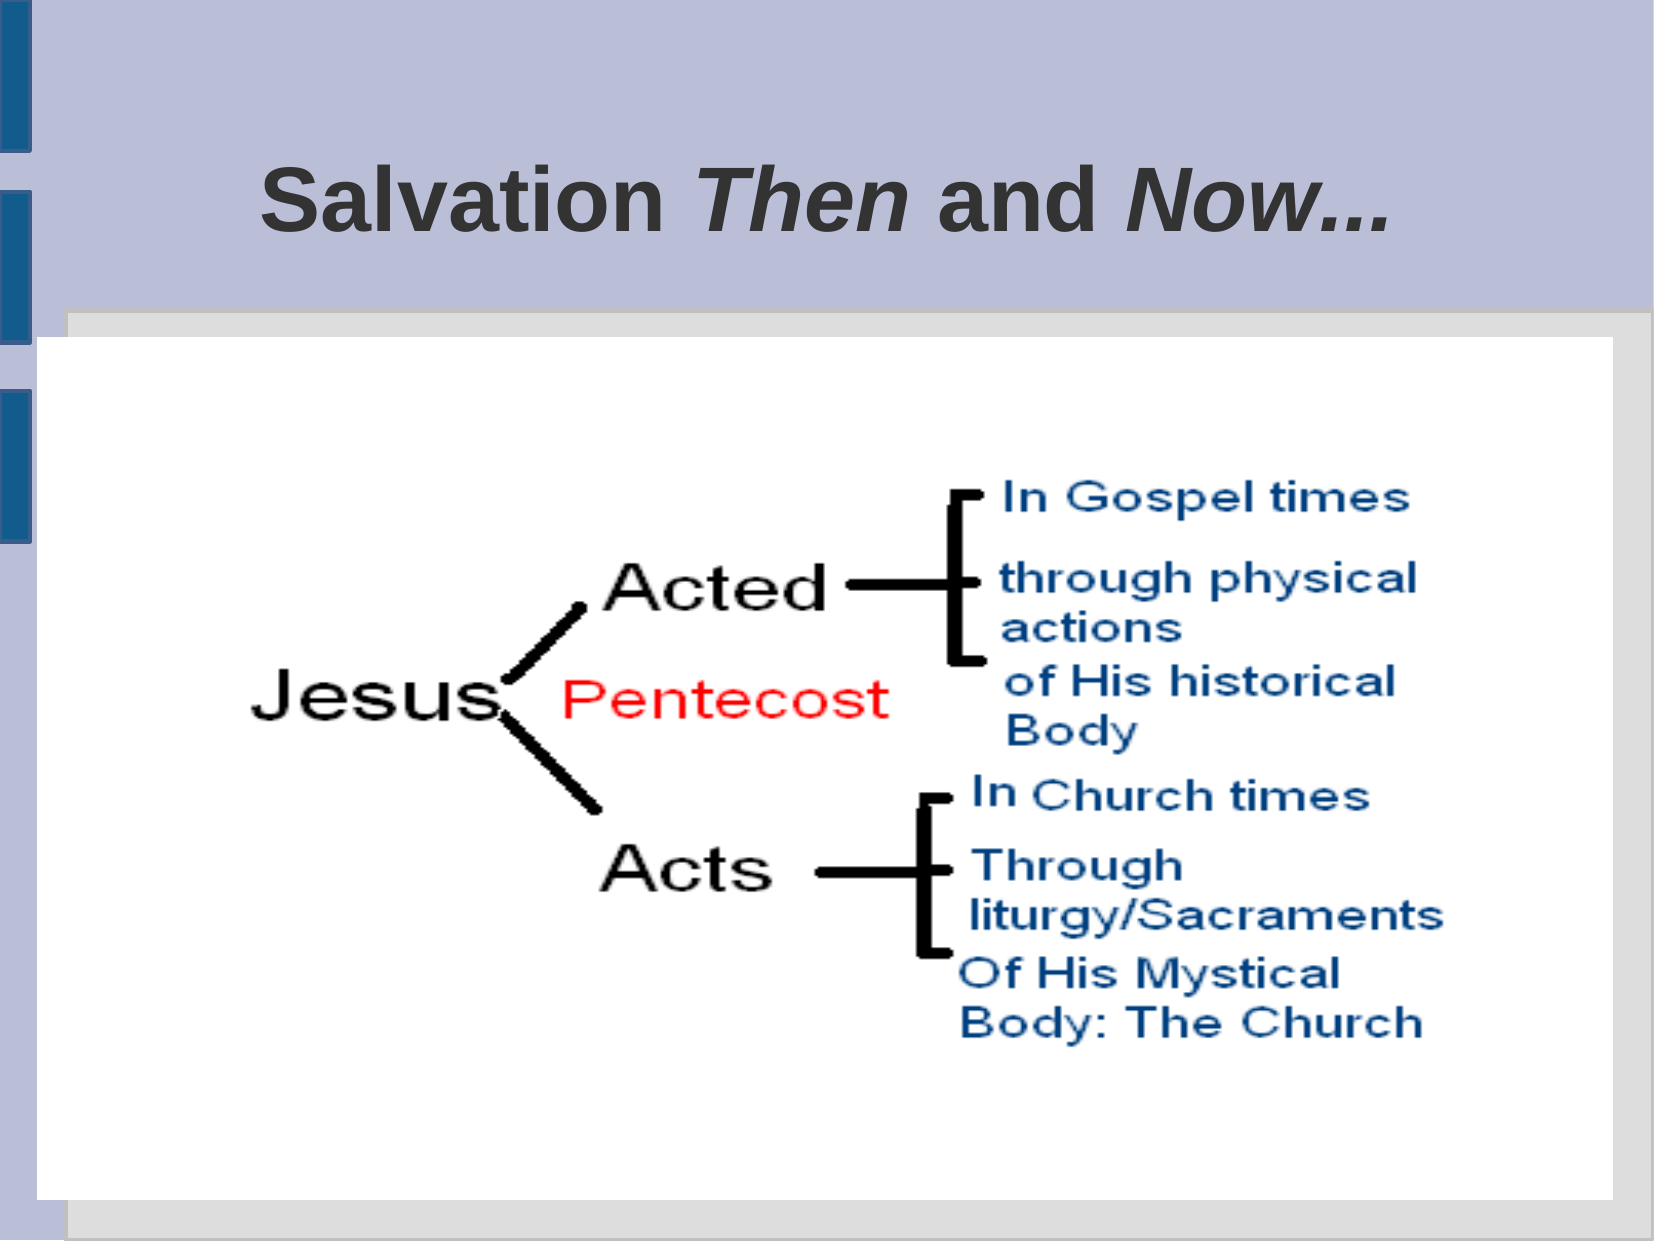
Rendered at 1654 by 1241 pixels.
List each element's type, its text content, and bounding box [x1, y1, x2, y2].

title Salvation Then and Now... [121, 91, 1534, 299]
picture [37, 337, 1613, 1201]
